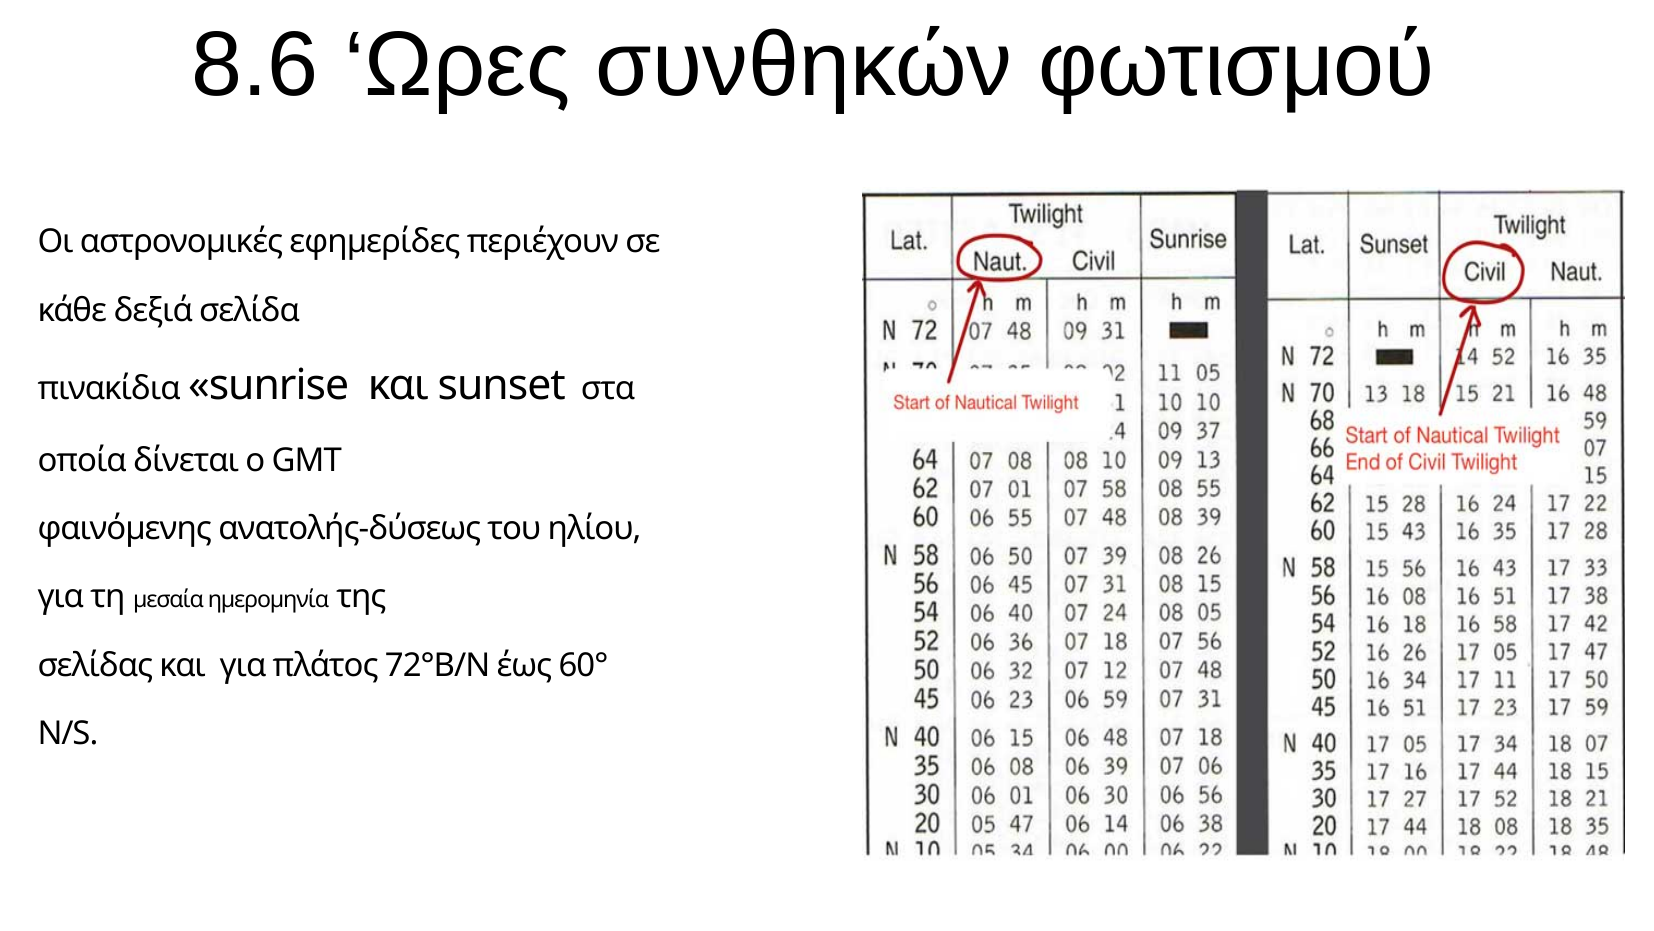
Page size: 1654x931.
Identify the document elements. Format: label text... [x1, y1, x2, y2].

list Οι αστρονομικές εφημερίδες περιέχουν σε κάθε δεξιά σελίδα πινακίδια «sunrise και sunset στα οποία δίνεται ο GΜΤ φαινόμενης ανατολής-δύσεως του ηλίου, για τη μεσαία ημερομηνία της σελίδας και για πλάτος 72°Β/Ν έως 60° Ν/S. [37, 217, 809, 758]
title 8.6 ‘Ωρες συνθηκών φωτισμού [82, 12, 1571, 218]
picture [862, 187, 1625, 863]
